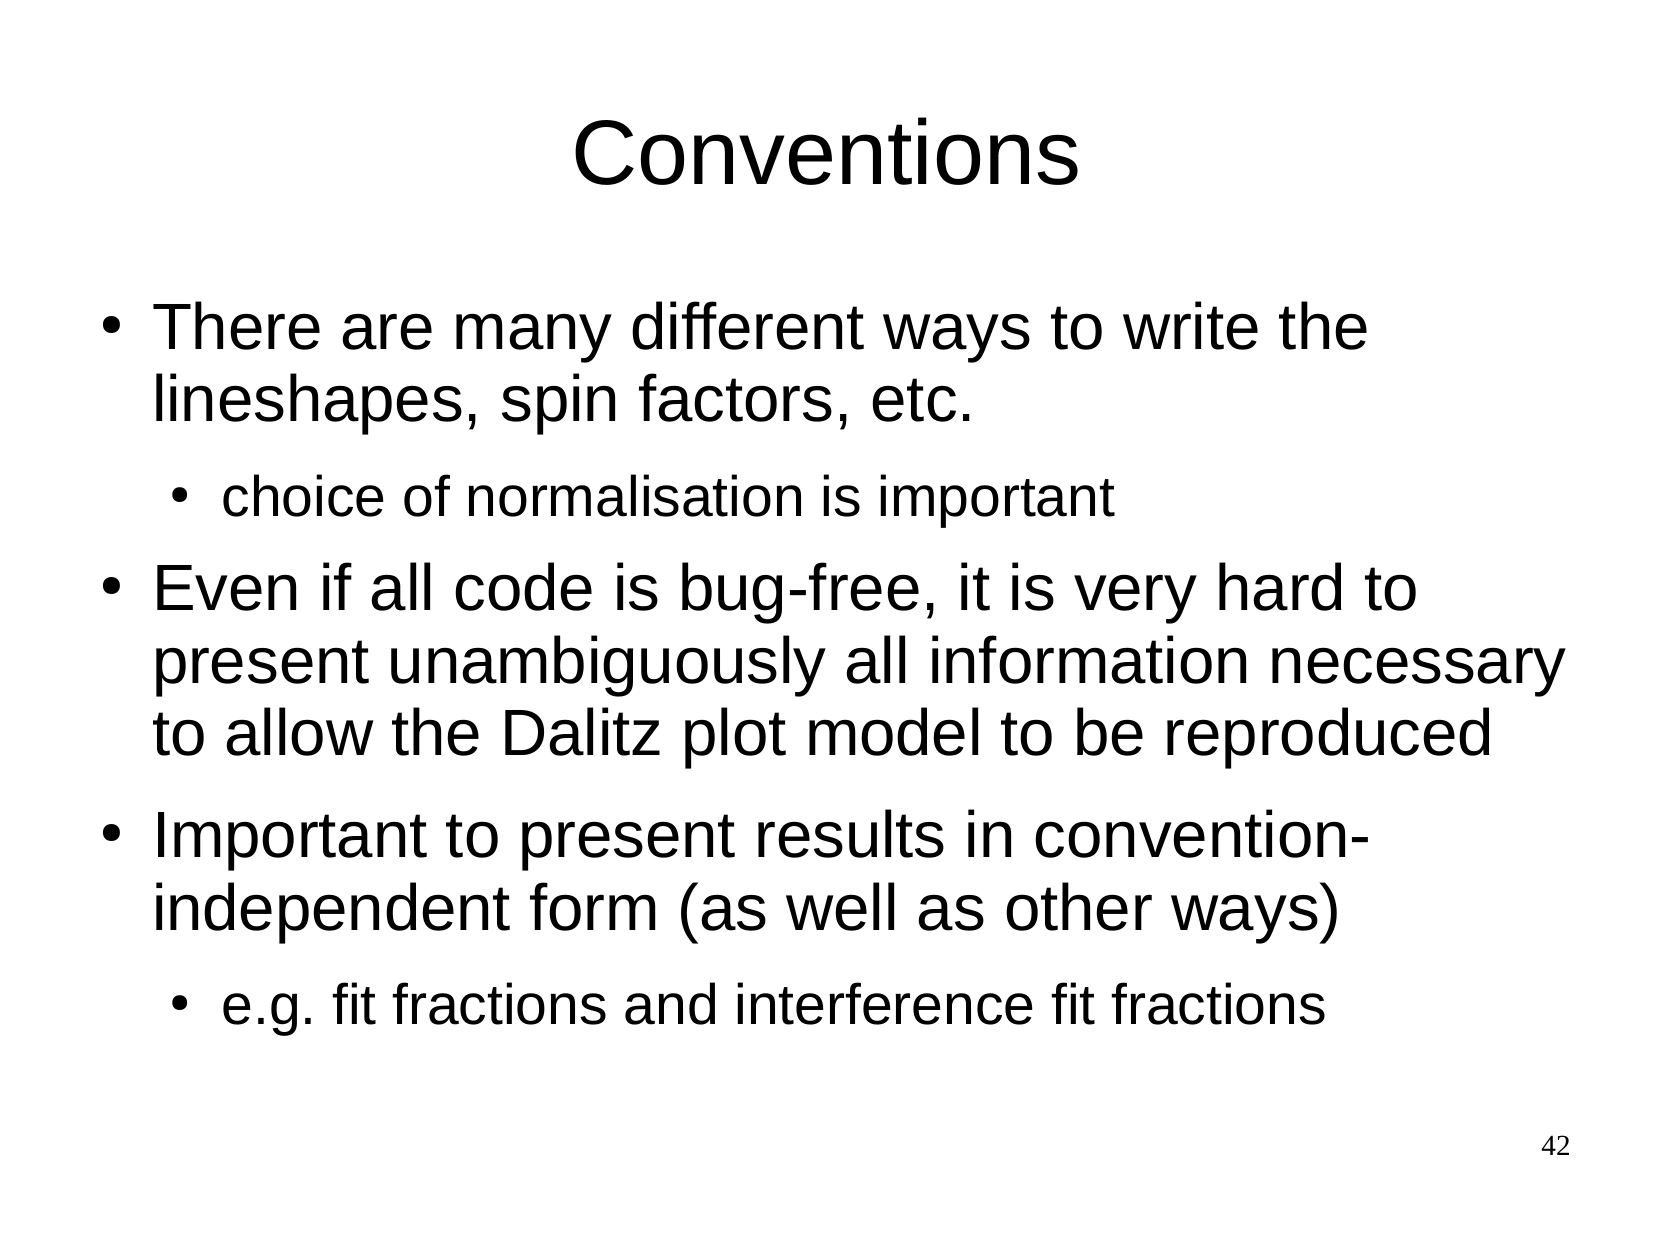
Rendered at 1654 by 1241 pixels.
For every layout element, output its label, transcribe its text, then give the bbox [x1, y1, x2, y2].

title Conventions [82, 56, 1571, 250]
list There are many different ways to write the lineshapes, spin factors, etc. choice of normalisation is important Even if all code is bug-free, it is very hard to present unambiguously all information necessary to allow the Dalitz plot model to be reproduced Important to present results in convention-independent form (as well as other ways) e.g. fit fractions and interference fit fractions [82, 290, 1571, 1109]
